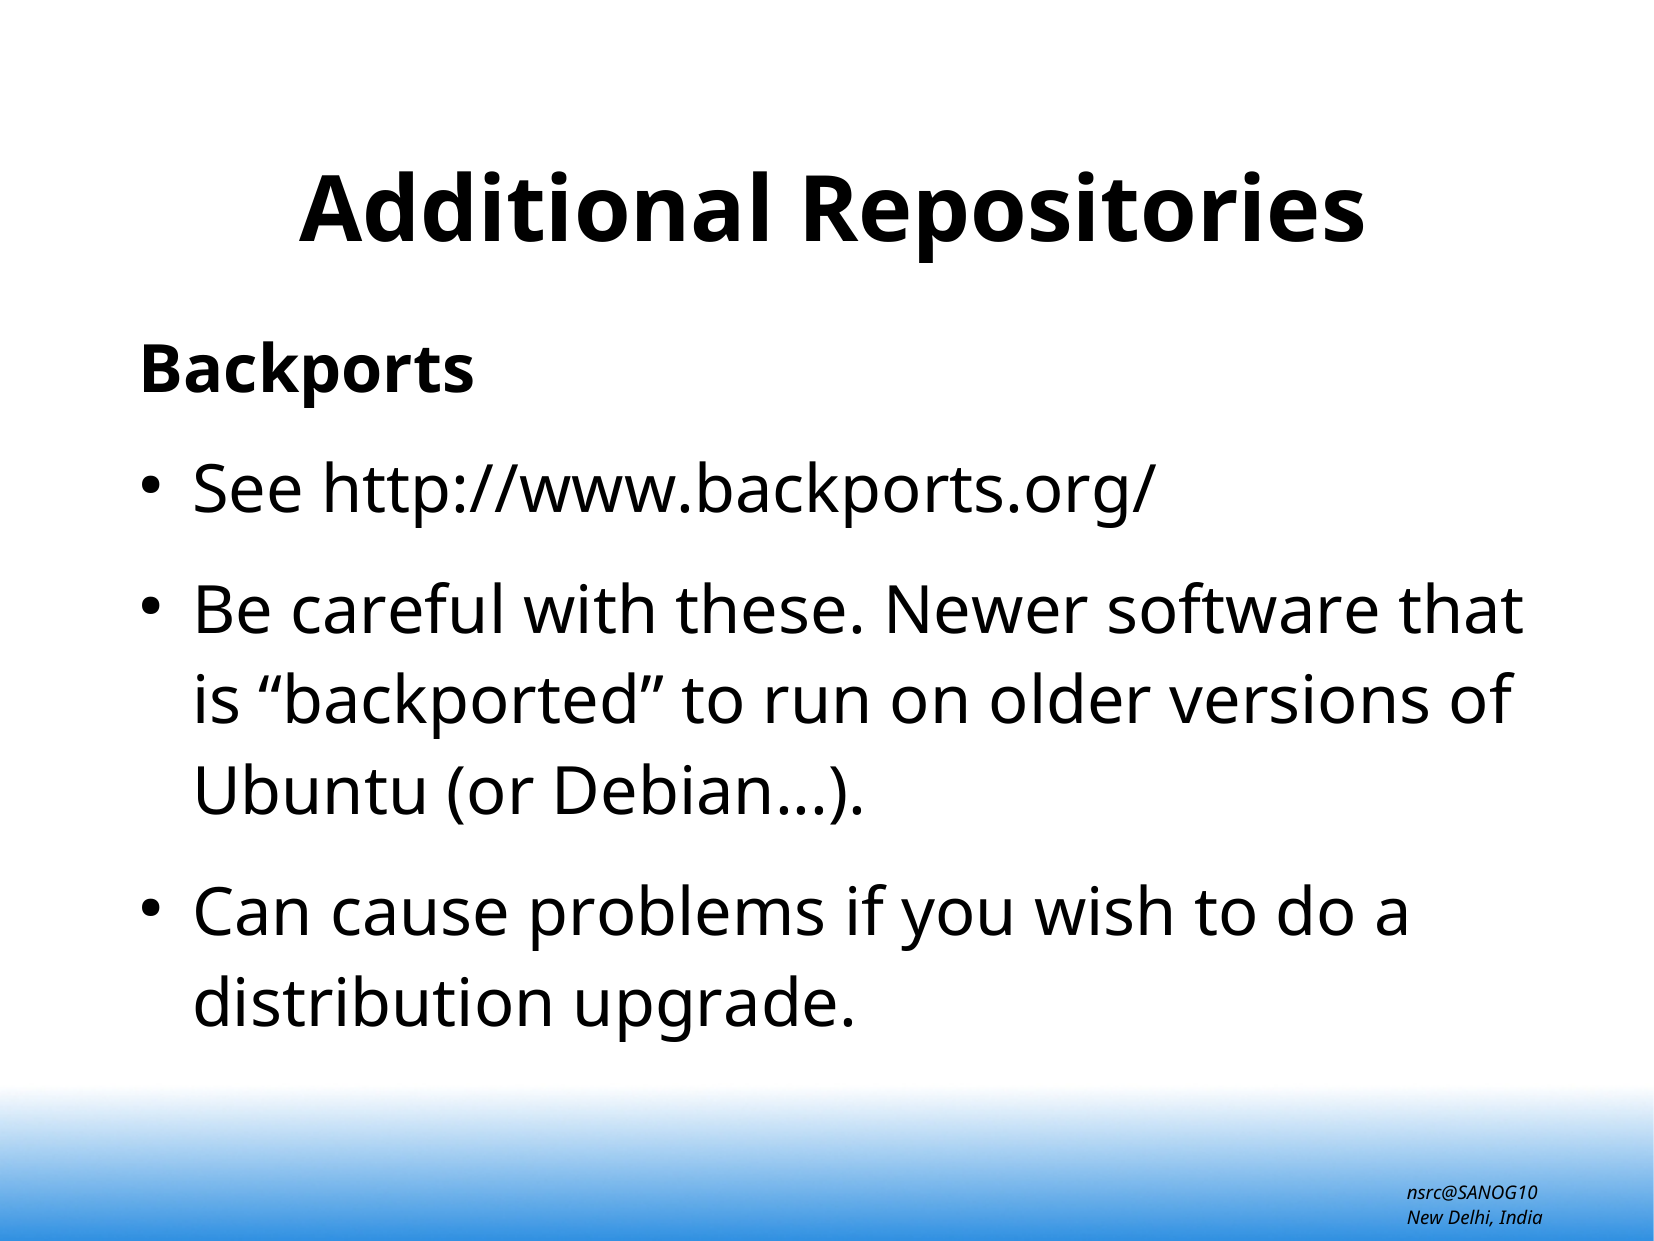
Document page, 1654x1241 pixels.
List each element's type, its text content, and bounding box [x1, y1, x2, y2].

title Additional Repositories [109, 102, 1558, 310]
list Backports See http://www.backports.org/ Be careful with these. Newer software that is “backported” to run on older versions of Ubuntu (or Debian...). Can cause problems if you wish to do a distribution upgrade. [121, 321, 1534, 1104]
picture [0, 1083, 1654, 1241]
